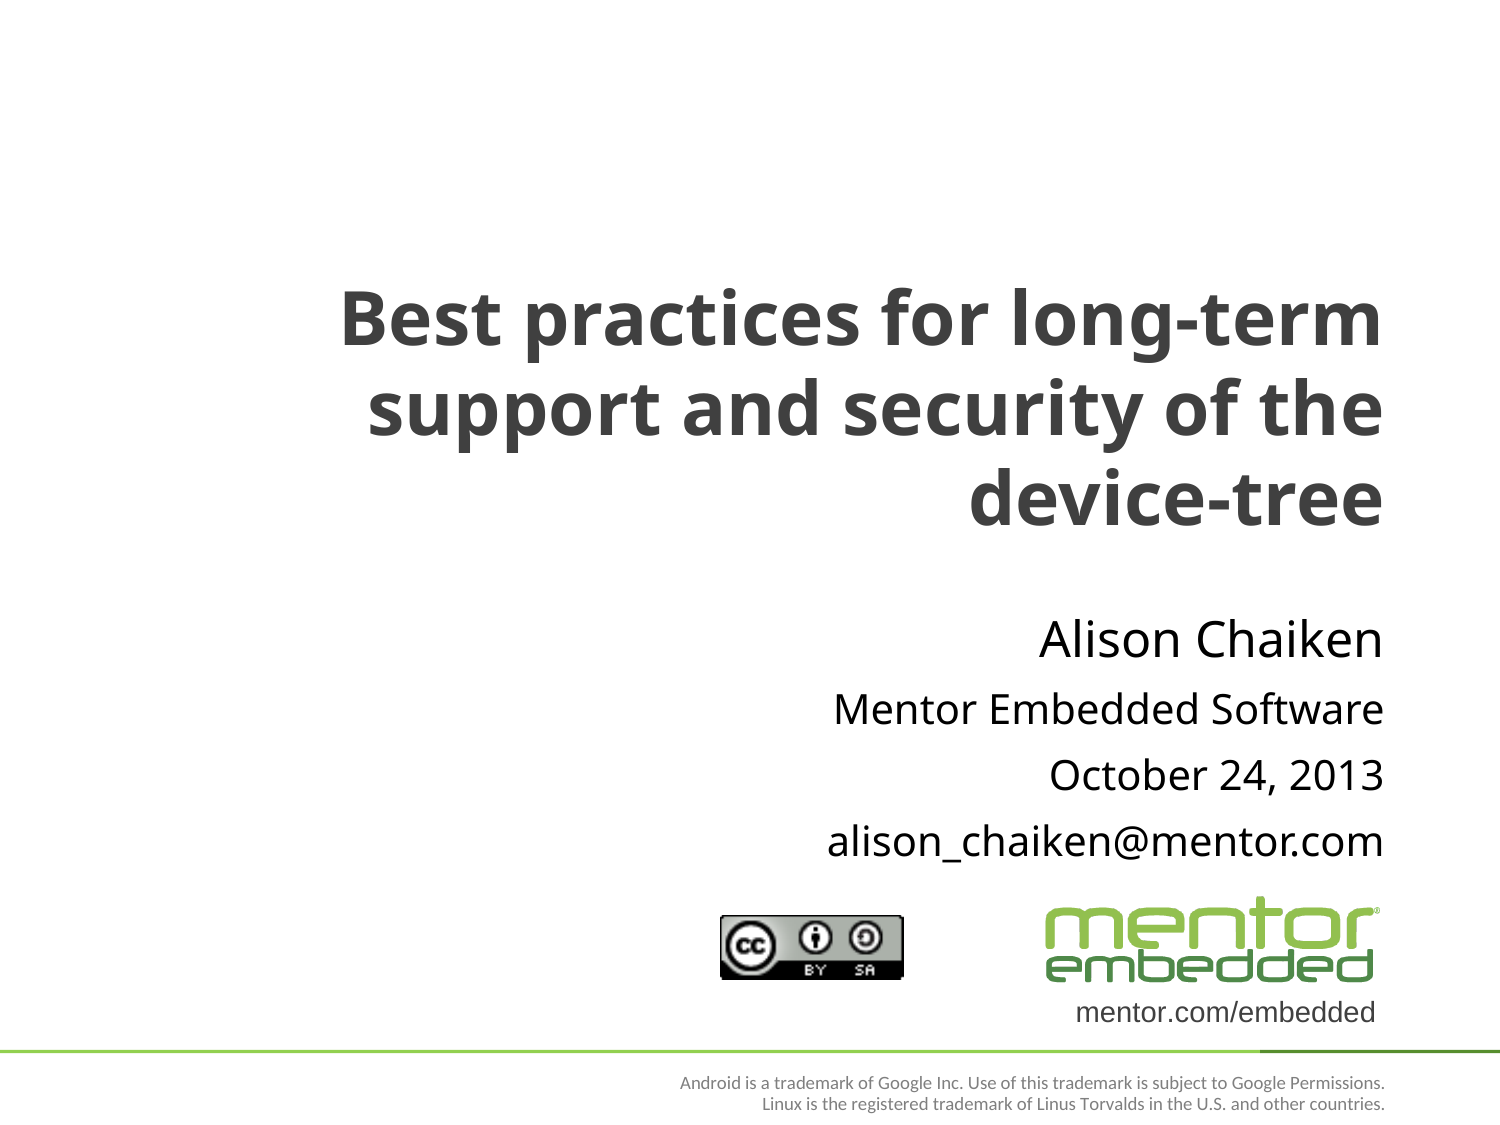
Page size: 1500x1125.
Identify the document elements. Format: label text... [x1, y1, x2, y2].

subtitle Alison Chaiken Mentor Embedded Software October 24, 2013 alison_chaiken@mentor.com [674, 599, 1400, 788]
picture [1037, 887, 1382, 991]
picture [720, 915, 904, 980]
title Best practices for long-term support and security of the device-tree [99, 262, 1401, 541]
